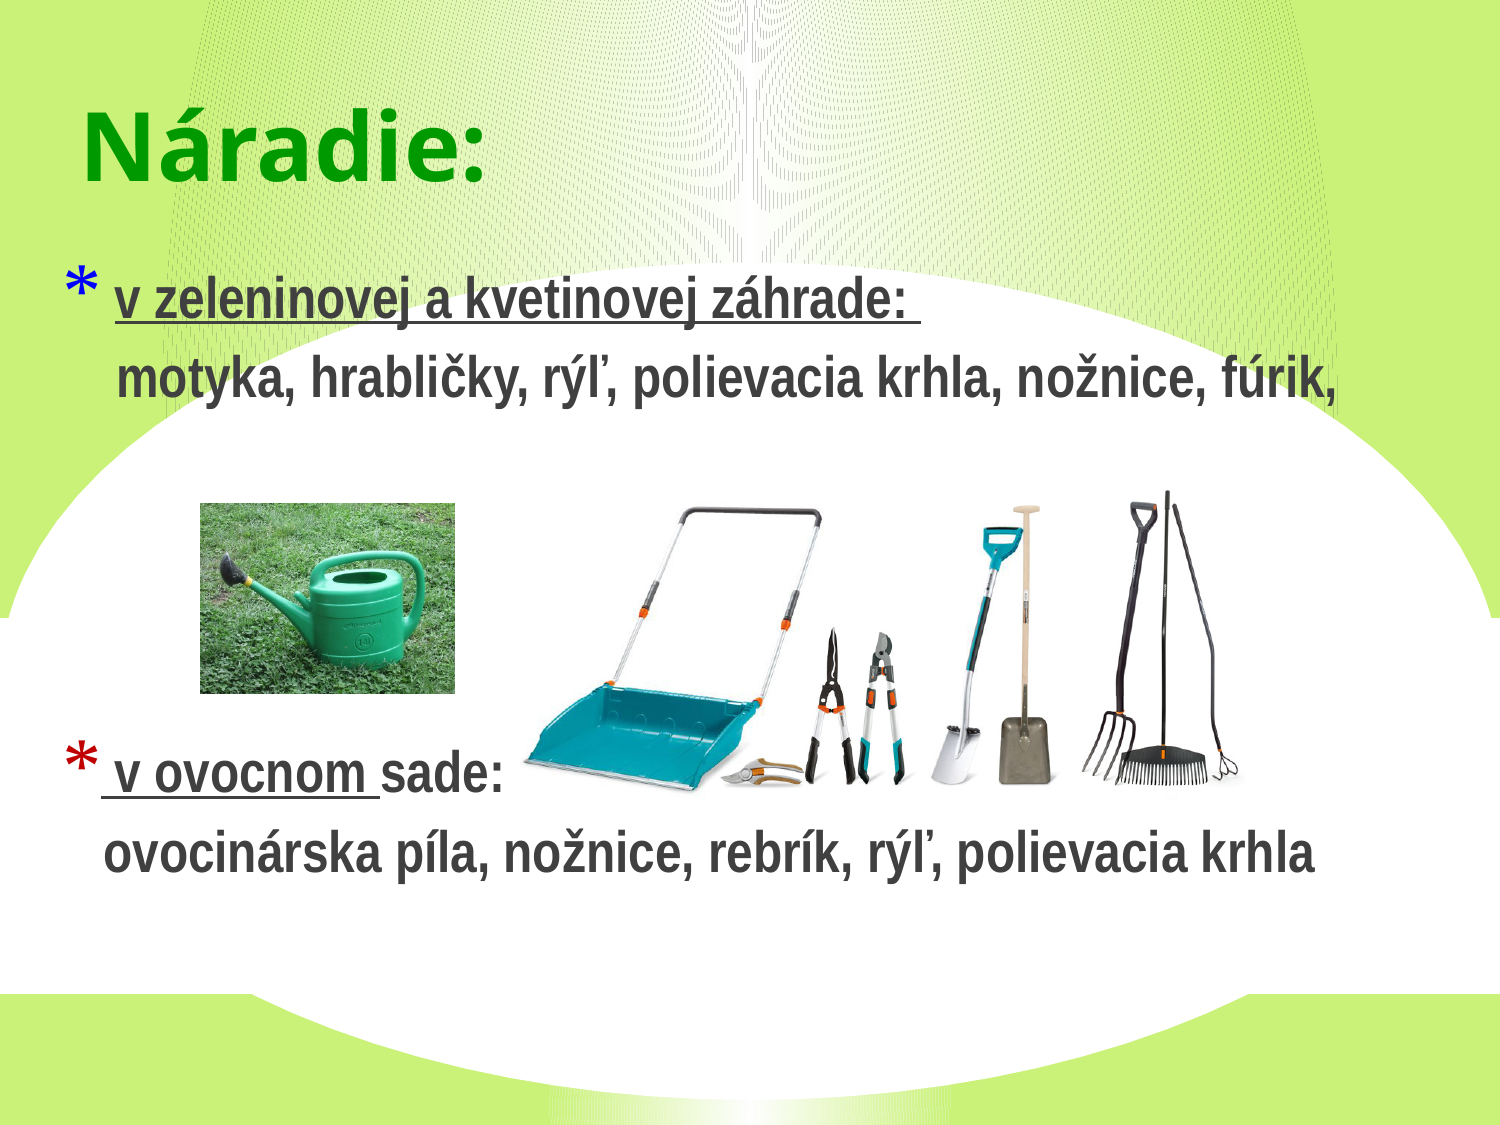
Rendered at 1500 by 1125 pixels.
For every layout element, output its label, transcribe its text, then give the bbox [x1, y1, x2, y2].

picture [200, 503, 455, 695]
picture [513, 444, 1276, 817]
list v zeleninovej a kvetinovej záhrade: motyka, hrabličky, rýľ, polievacia krhla, nožnice, fúrik, v ovocnom sade: ovocinárska píla, nožnice, rebrík, rýľ, polievacia krhla [41, 252, 1447, 1012]
title Náradie: [64, 78, 1317, 252]
